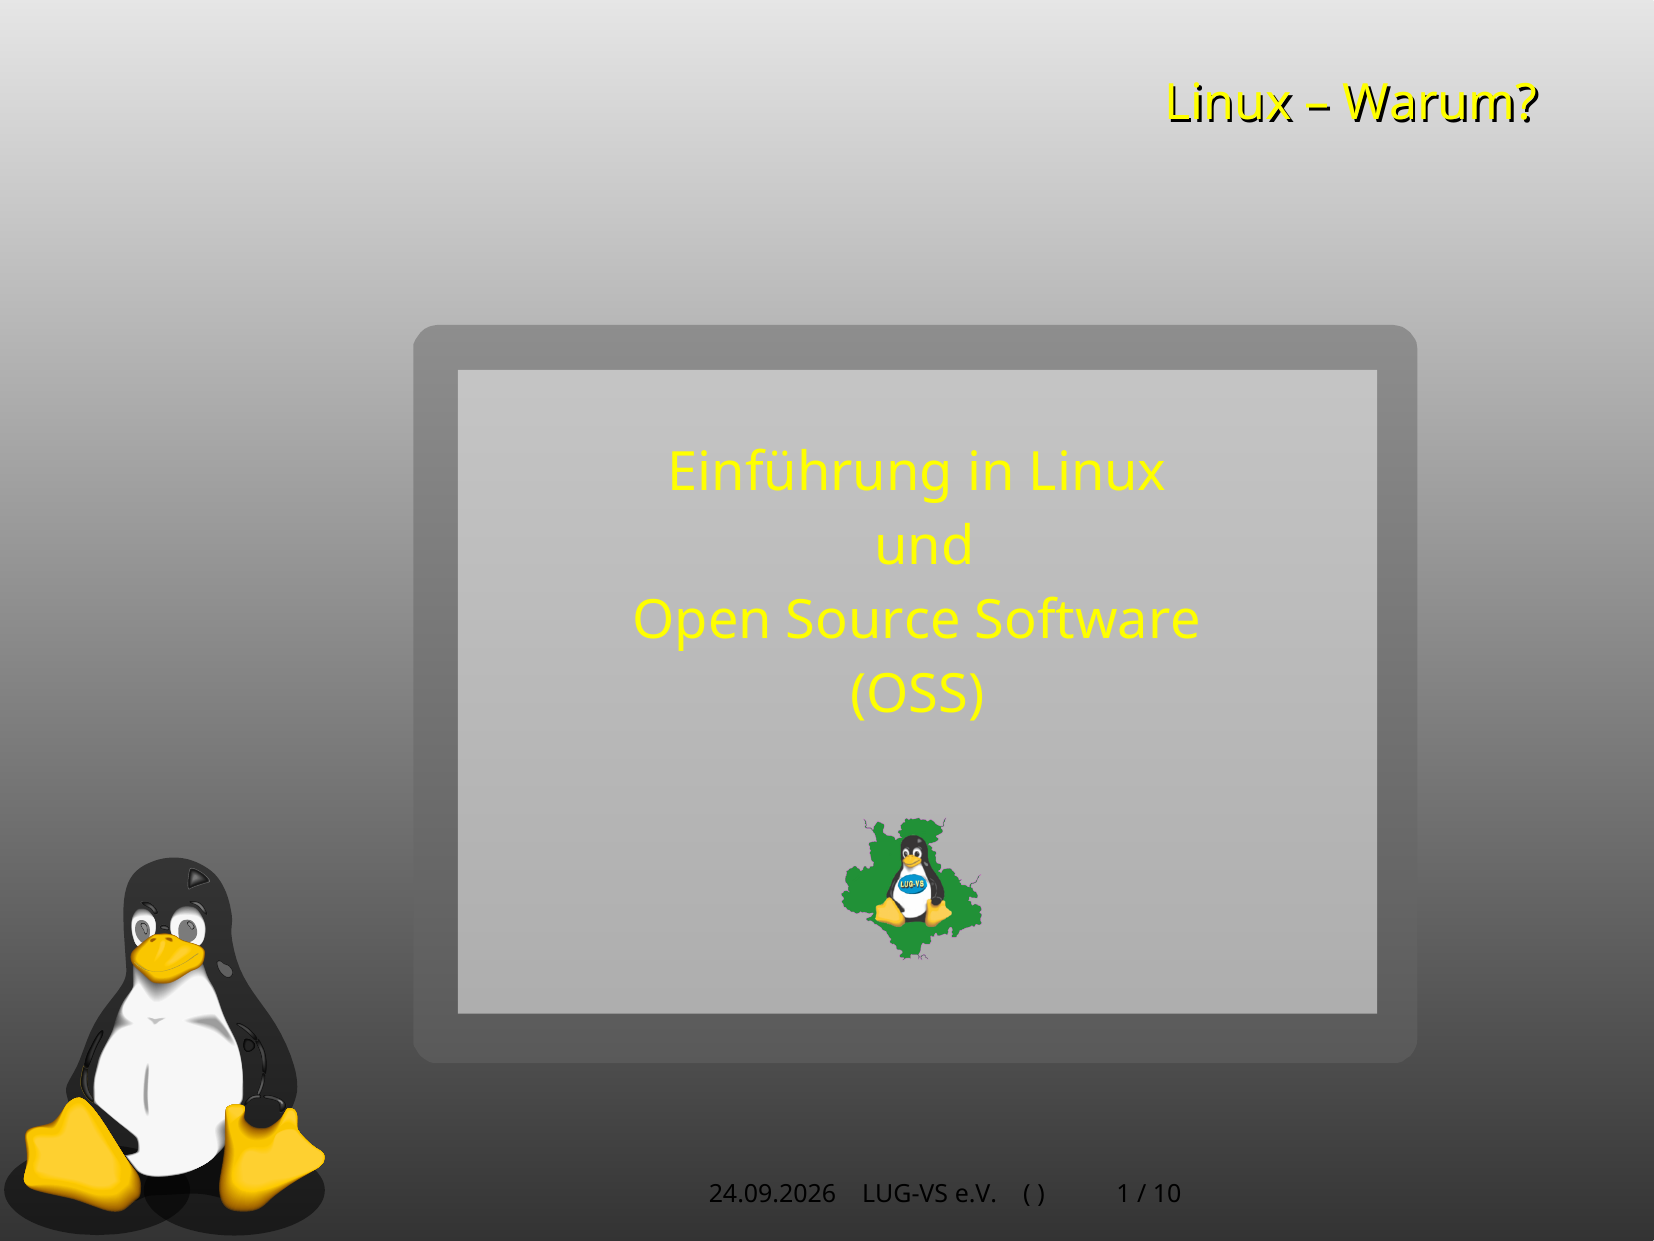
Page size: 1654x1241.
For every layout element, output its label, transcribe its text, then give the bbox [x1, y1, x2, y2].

text_box [413, 324, 1418, 1063]
picture [837, 813, 986, 961]
title Linux – Warum? [110, 62, 1538, 270]
text_box Einführung in Linux und Open Source Software (OSS) [457, 369, 1378, 1014]
